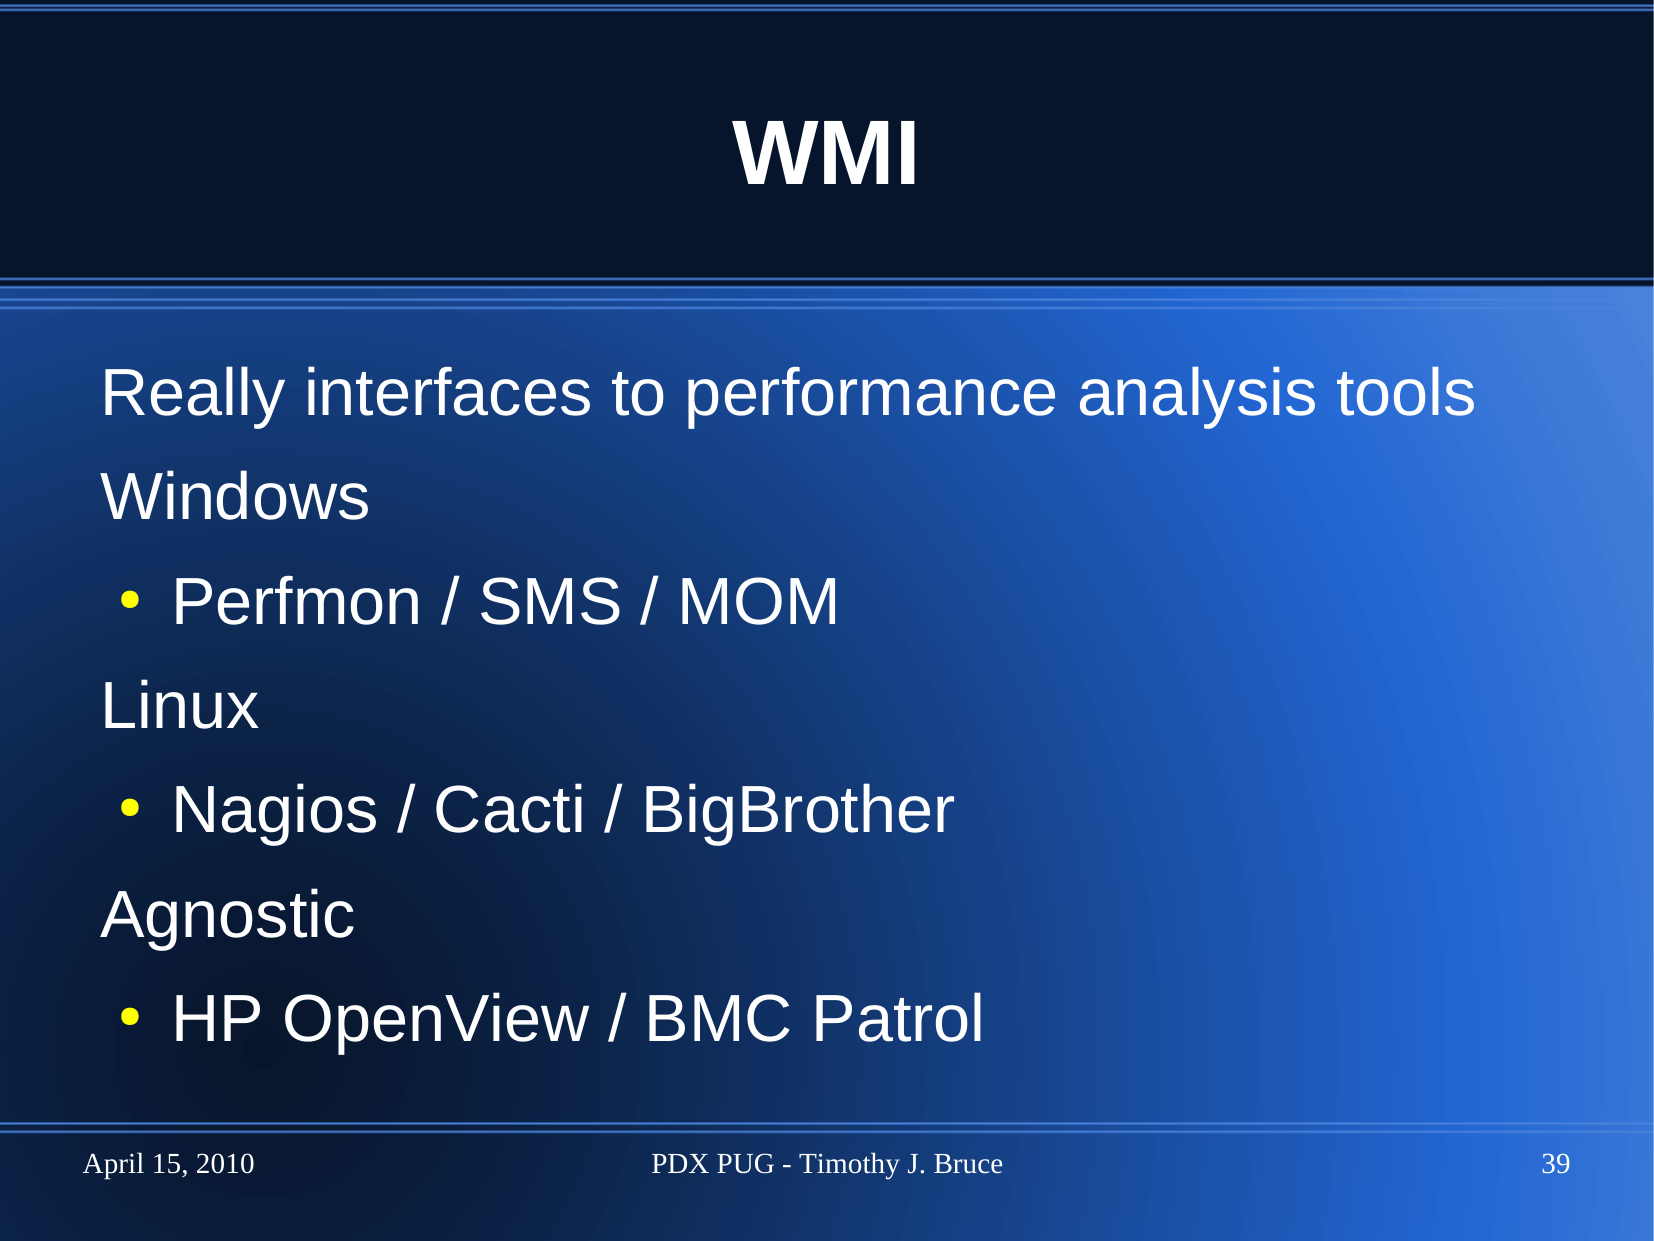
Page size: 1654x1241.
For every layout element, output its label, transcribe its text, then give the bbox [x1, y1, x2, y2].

picture [0, 0, 1654, 1241]
title WMI [82, 49, 1571, 257]
list Really interfaces to performance analysis tools Windows Perfmon / SMS / MOM Linux Nagios / Cacti / BigBrother Agnostic HP OpenView / BMC Patrol [82, 355, 1571, 1174]
